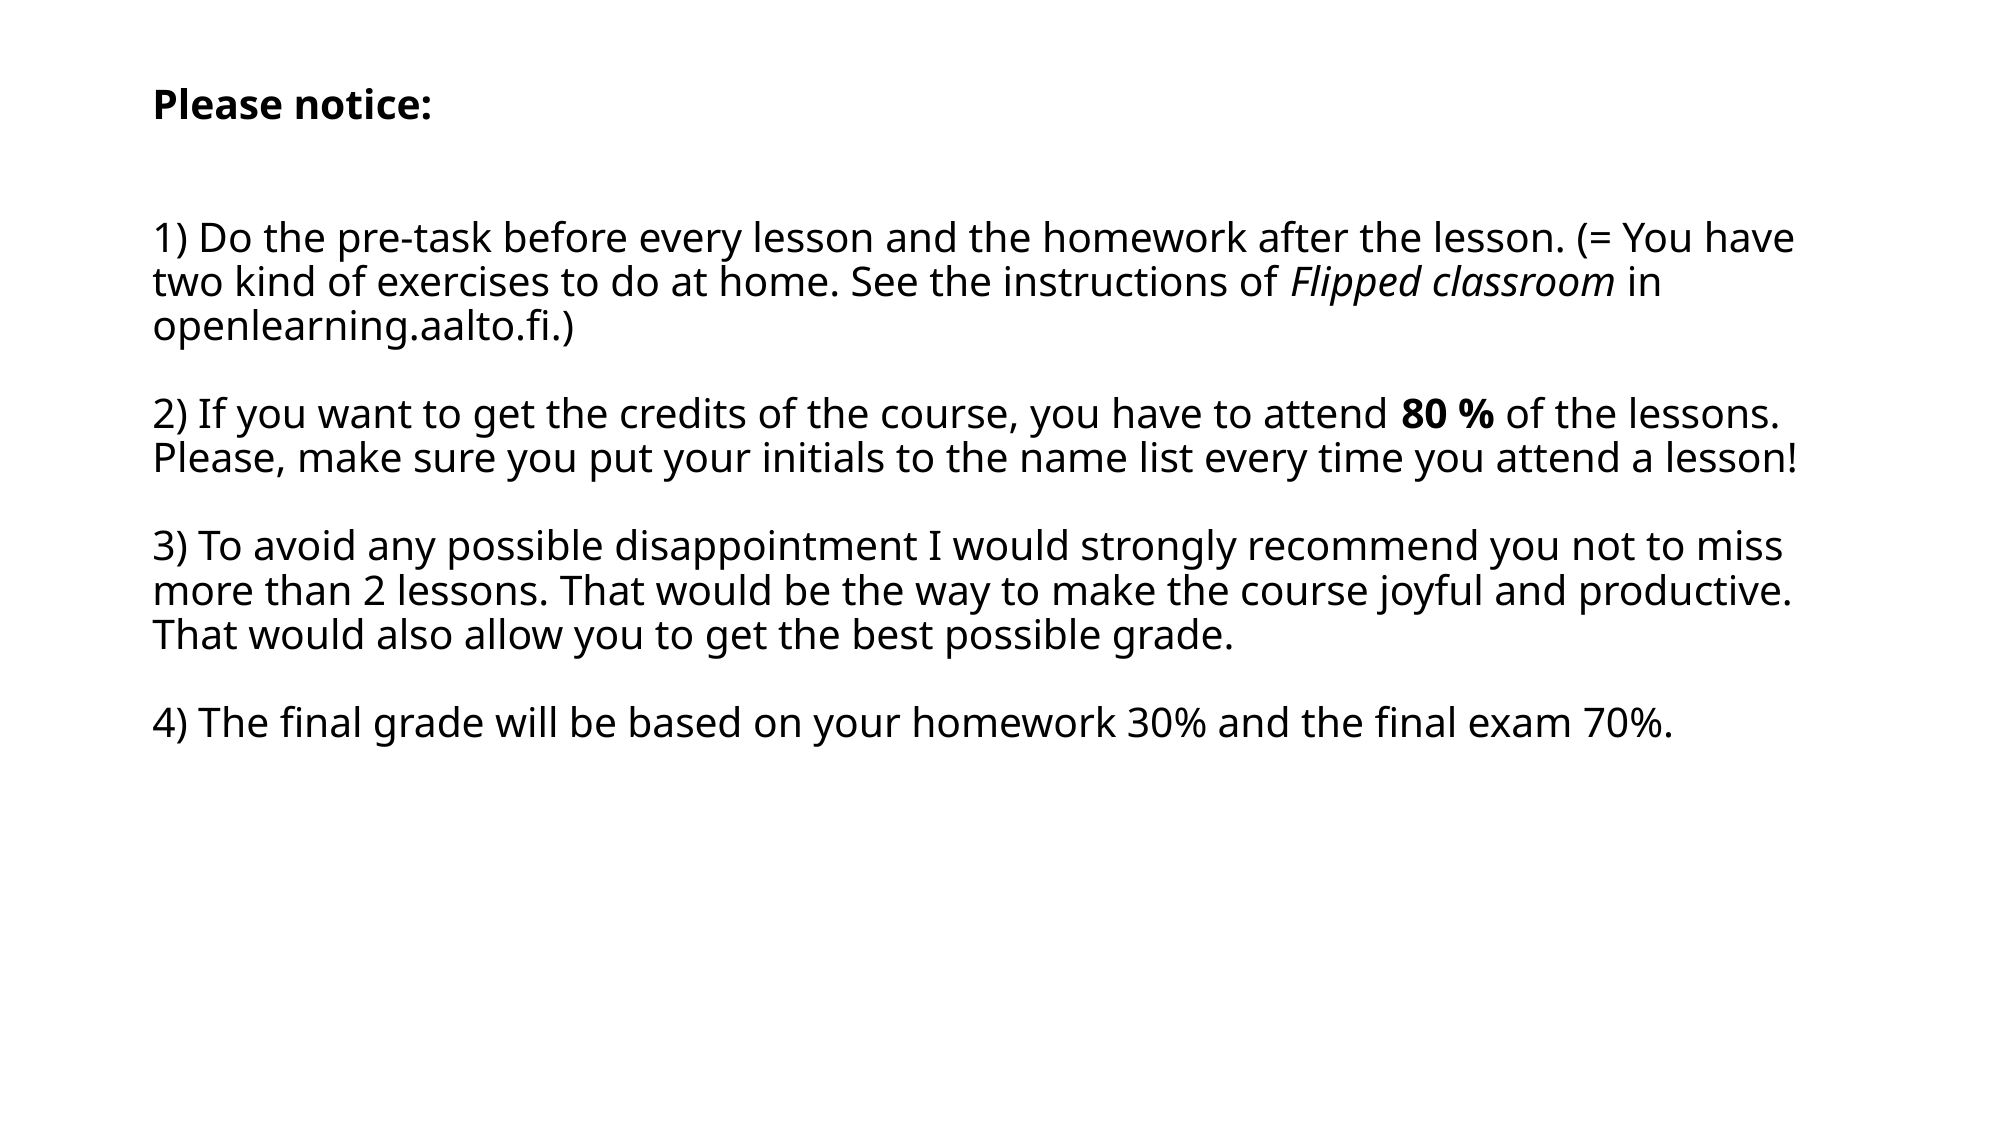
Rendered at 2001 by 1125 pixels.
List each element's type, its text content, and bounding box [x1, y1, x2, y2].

title Please notice: 1) Do the pre-task before every lesson and the homework after the lesson. (= You have two kind of exercises to do at home. See the instructions of Flipped classroom in openlearning.aalto.fi.) 2) If you want to get the credits of the course, you have to attend 80 % of the lessons. Please, make sure you put your initials to the name list every time you attend a lesson! 3) To avoid any possible disappointment I would strongly recommend you not to miss more than 2 lessons. That would be the way to make the course joyful and productive. That would also allow you to get the best possible grade. 4) The final grade will be based on your homework 30% and the final exam 70%. [137, 59, 1863, 869]
